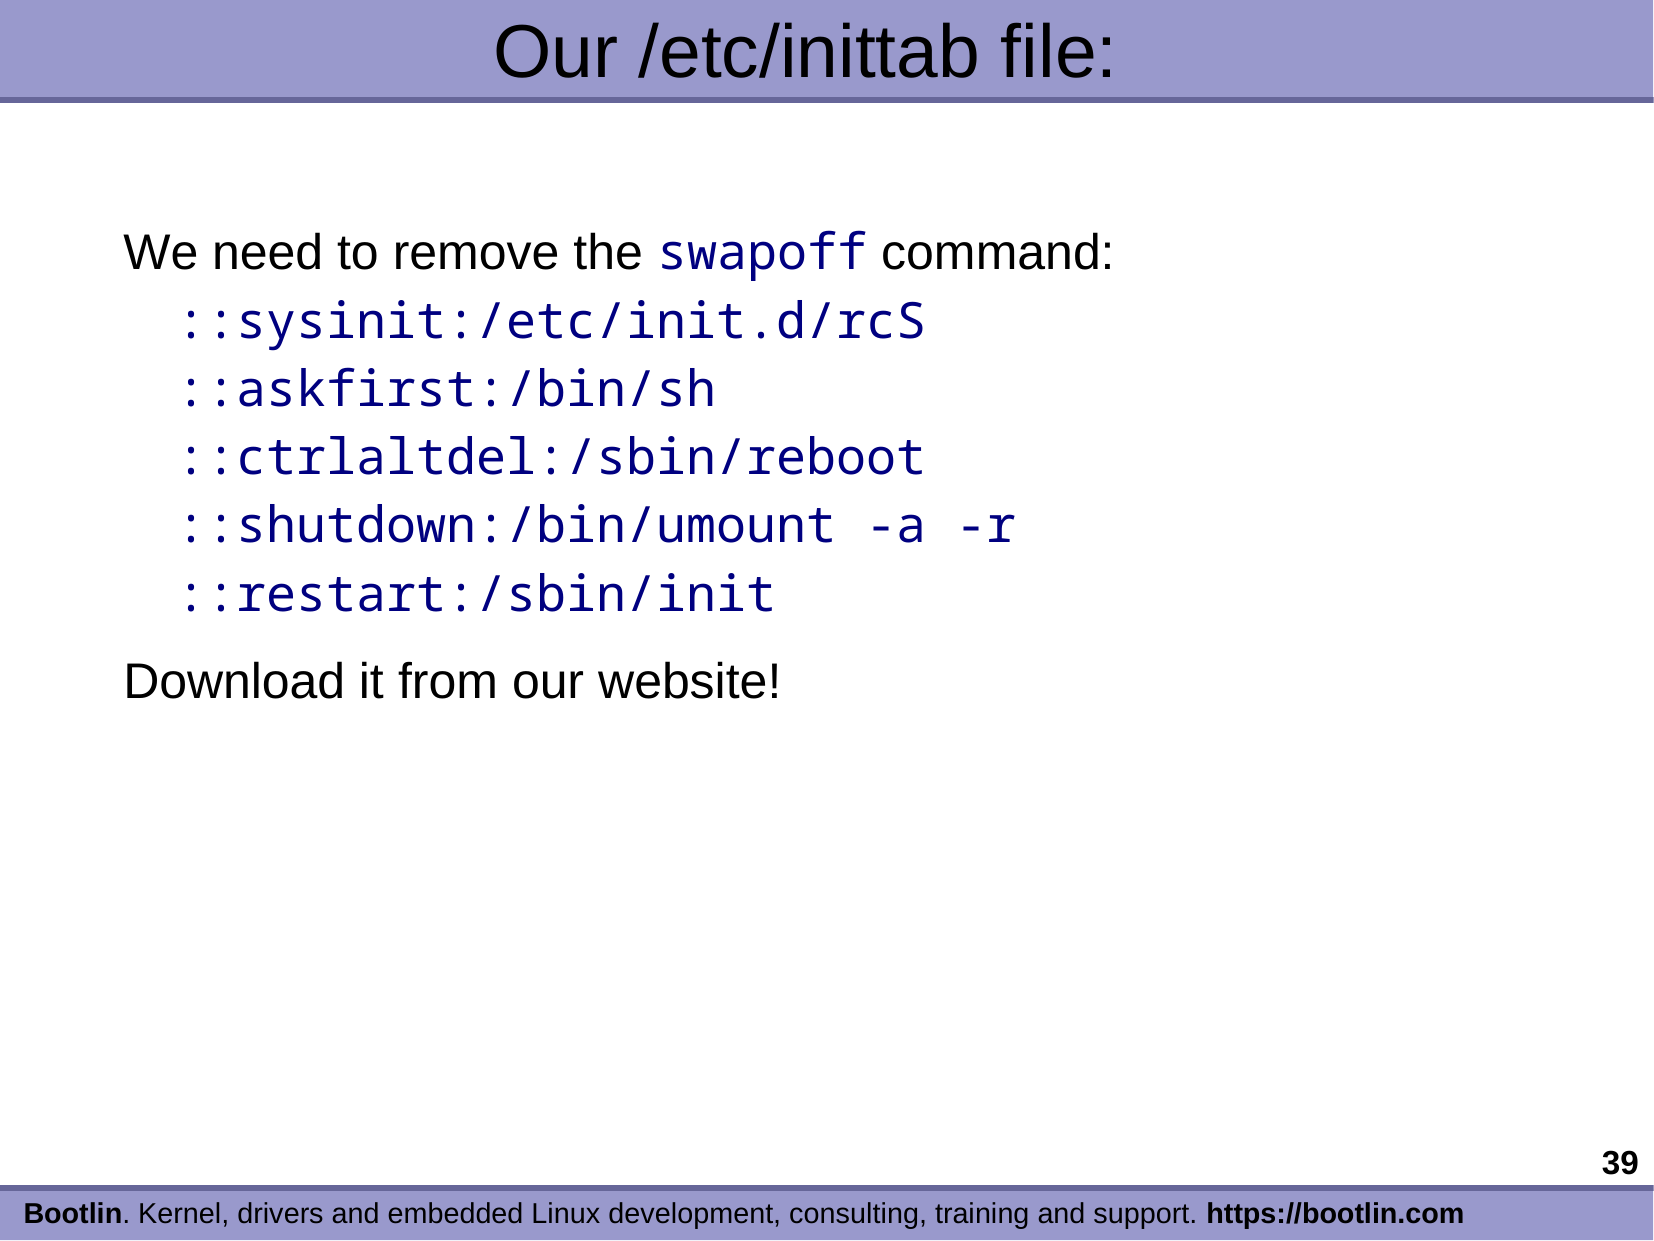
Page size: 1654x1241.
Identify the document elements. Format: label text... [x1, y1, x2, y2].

list We need to remove the swapoff command: ::sysinit:/etc/init.d/rcS ::askfirst:/bin/sh ::ctrlaltdel:/sbin/reboot ::shutdown:/bin/umount -a -r ::restart:/sbin/init Download it from our website! [105, 216, 1518, 1066]
title Our /etc/inittab file: [60, 5, 1551, 97]
